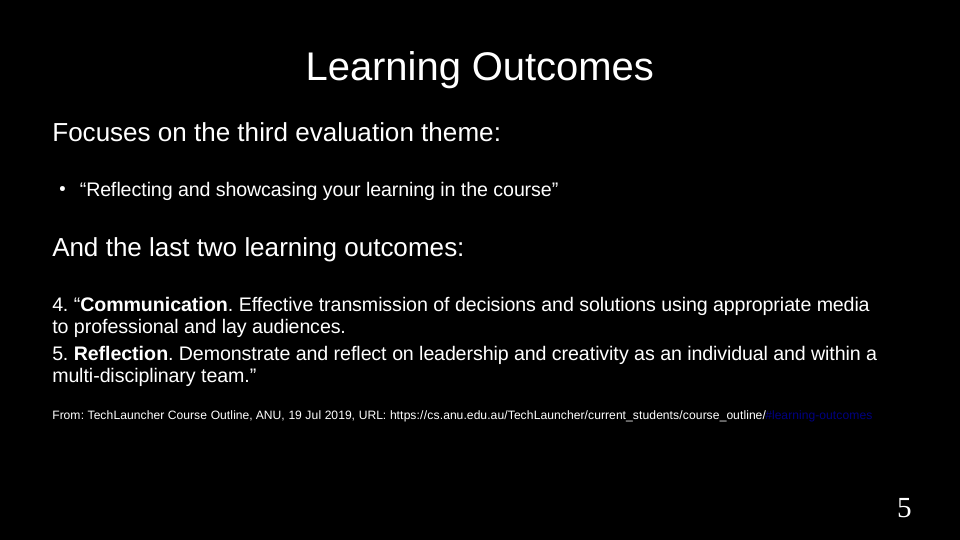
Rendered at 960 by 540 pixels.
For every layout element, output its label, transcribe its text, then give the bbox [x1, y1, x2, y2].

list Focuses on the third evaluation theme: “Reflecting and showcasing your learning in the course” And the last two learning outcomes: 4. “Communication. Effective transmission of decisions and solutions using appropriate media to professional and lay audiences. 5. Reflection. Demonstrate and reflect on leadership and creativity as an individual and within a multi-disciplinary team.” From: TechLauncher Course Outline, ANU, 19 Jul 2019, URL: https://cs.anu.edu.au/TechLauncher/current_students/course_outline/#learning-outcomes [52, 117, 886, 427]
title Learning Outcomes [47, 21, 912, 112]
